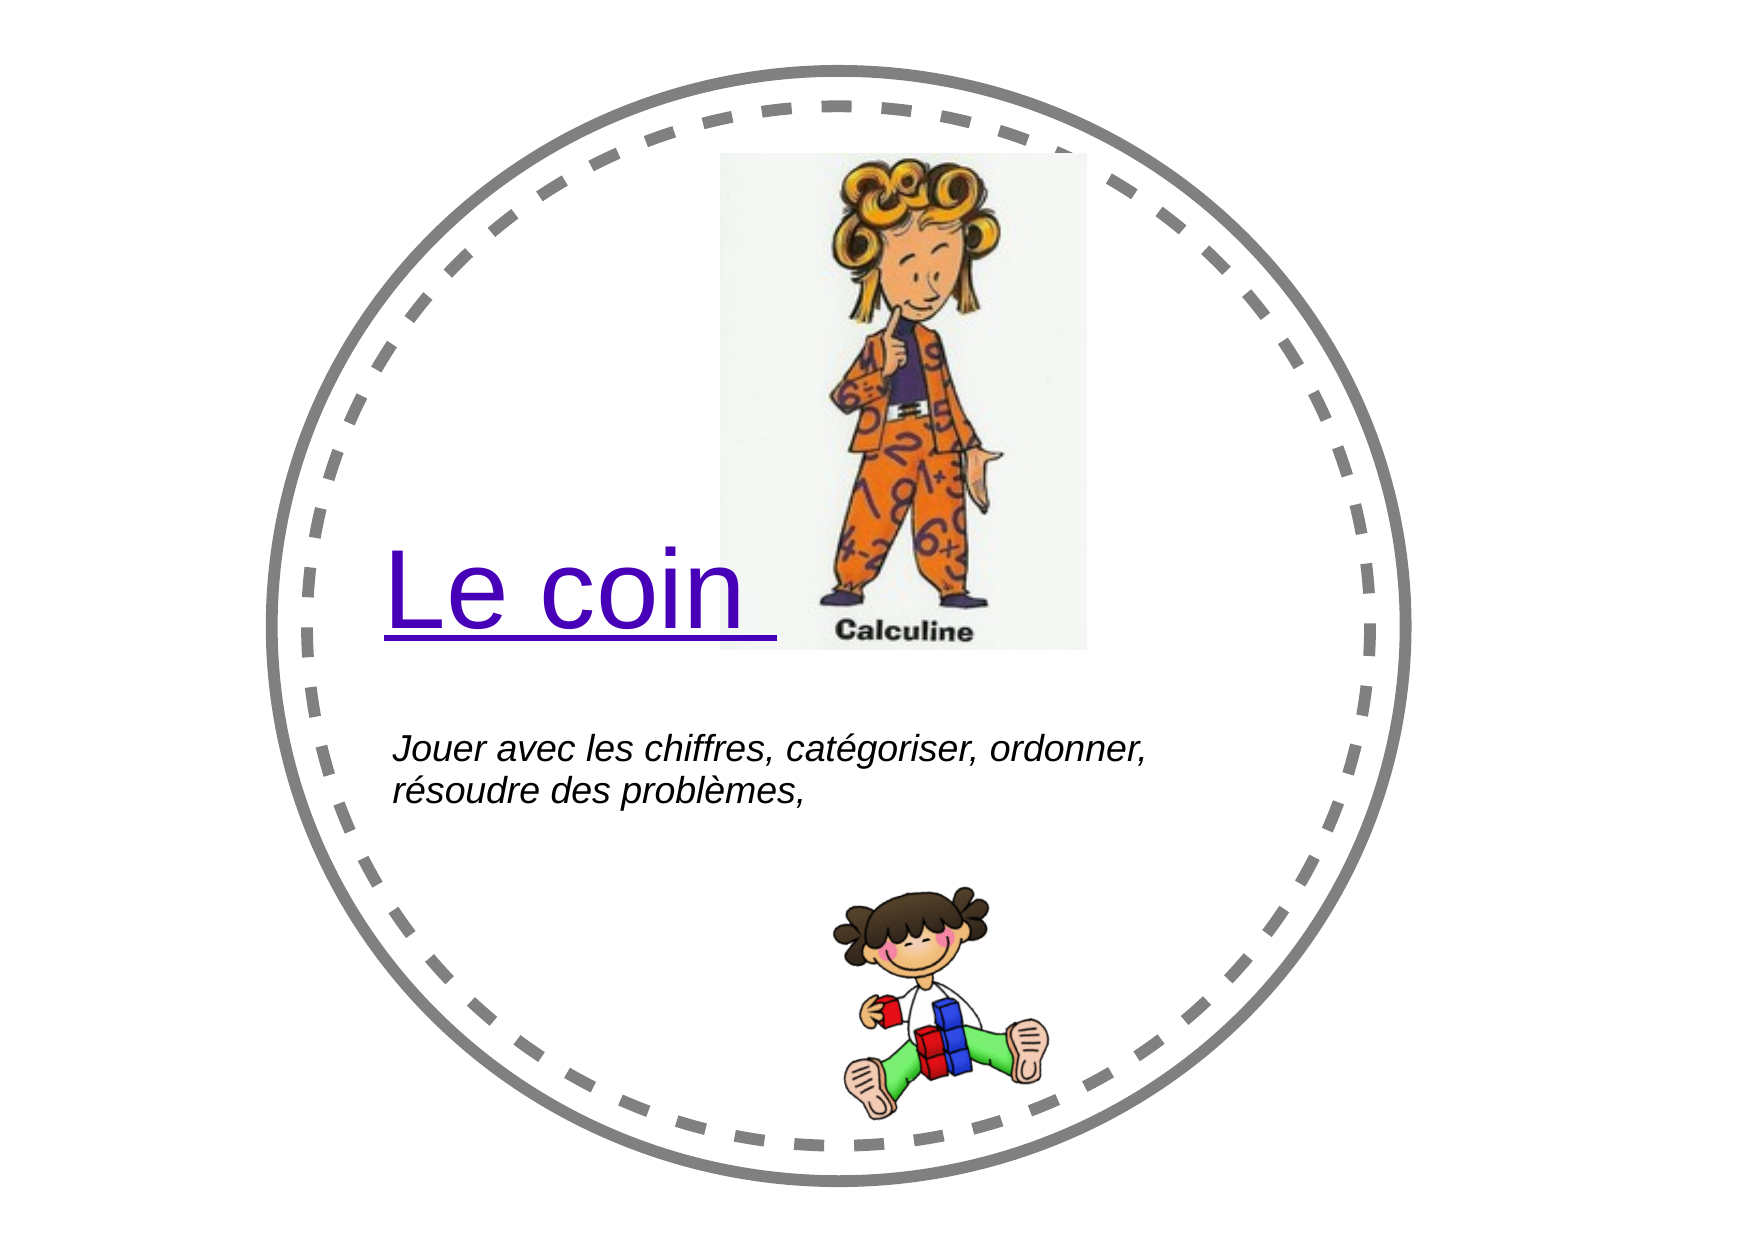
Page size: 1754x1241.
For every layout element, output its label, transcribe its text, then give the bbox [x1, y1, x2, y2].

text_box Jouer avec les chiffres, catégoriser, ordonner, résoudre des problèmes, [377, 720, 1326, 819]
text_box [271, 70, 1406, 1182]
picture [803, 862, 1063, 1130]
text_box Le coin [368, 519, 1312, 703]
picture [720, 153, 1087, 519]
